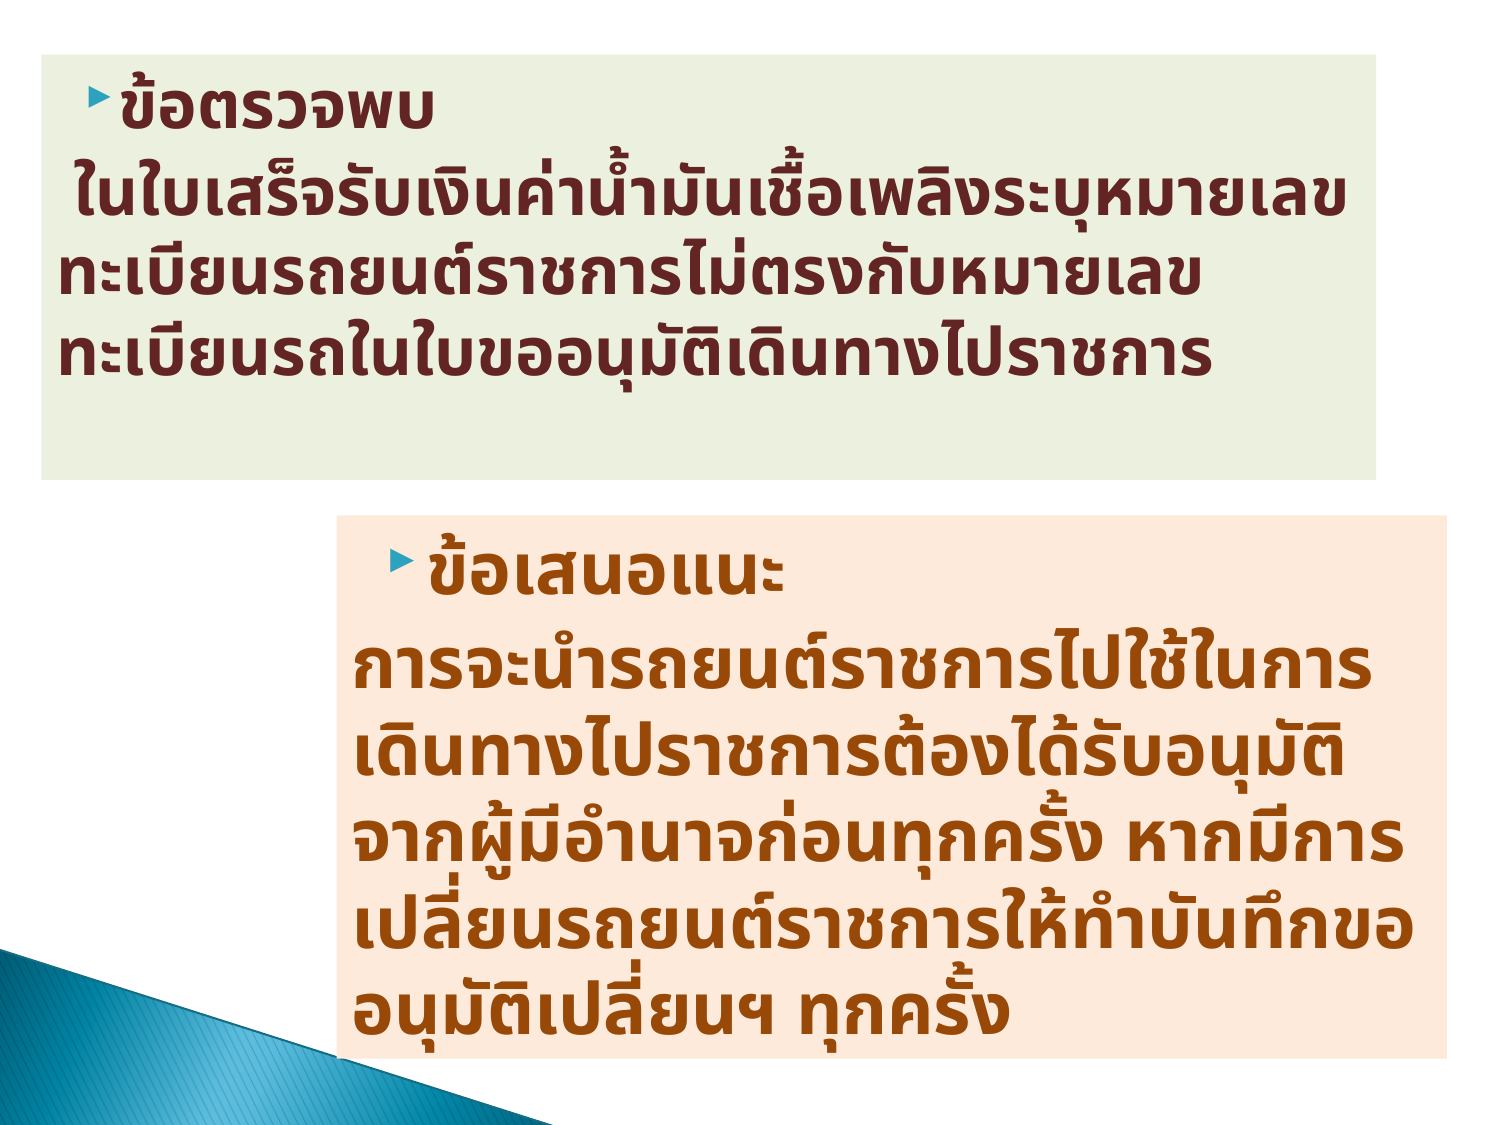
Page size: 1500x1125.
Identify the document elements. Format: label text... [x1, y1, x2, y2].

list ข้อตรวจพบ ในใบเสร็จรับเงินค่าน้ำมันเชื้อเพลิงระบุหมายเลขทะเบียนรถยนต์ราชการไม่ตรงกับหมายเลขทะเบียนรถในใบขออนุมัติเดินทางไปราชการ [41, 54, 1377, 480]
list ข้อเสนอแนะ การจะนำรถยนต์ราชการไปใช้ในการเดินทางไปราชการต้องได้รับอนุมัติจากผู้มีอำนาจก่อนทุกครั้ง หากมีการเปลี่ยนรถยนต์ราชการให้ทำบันทึกขออนุมัติเปลี่ยนฯ ทุกครั้ง [336, 515, 1447, 1059]
